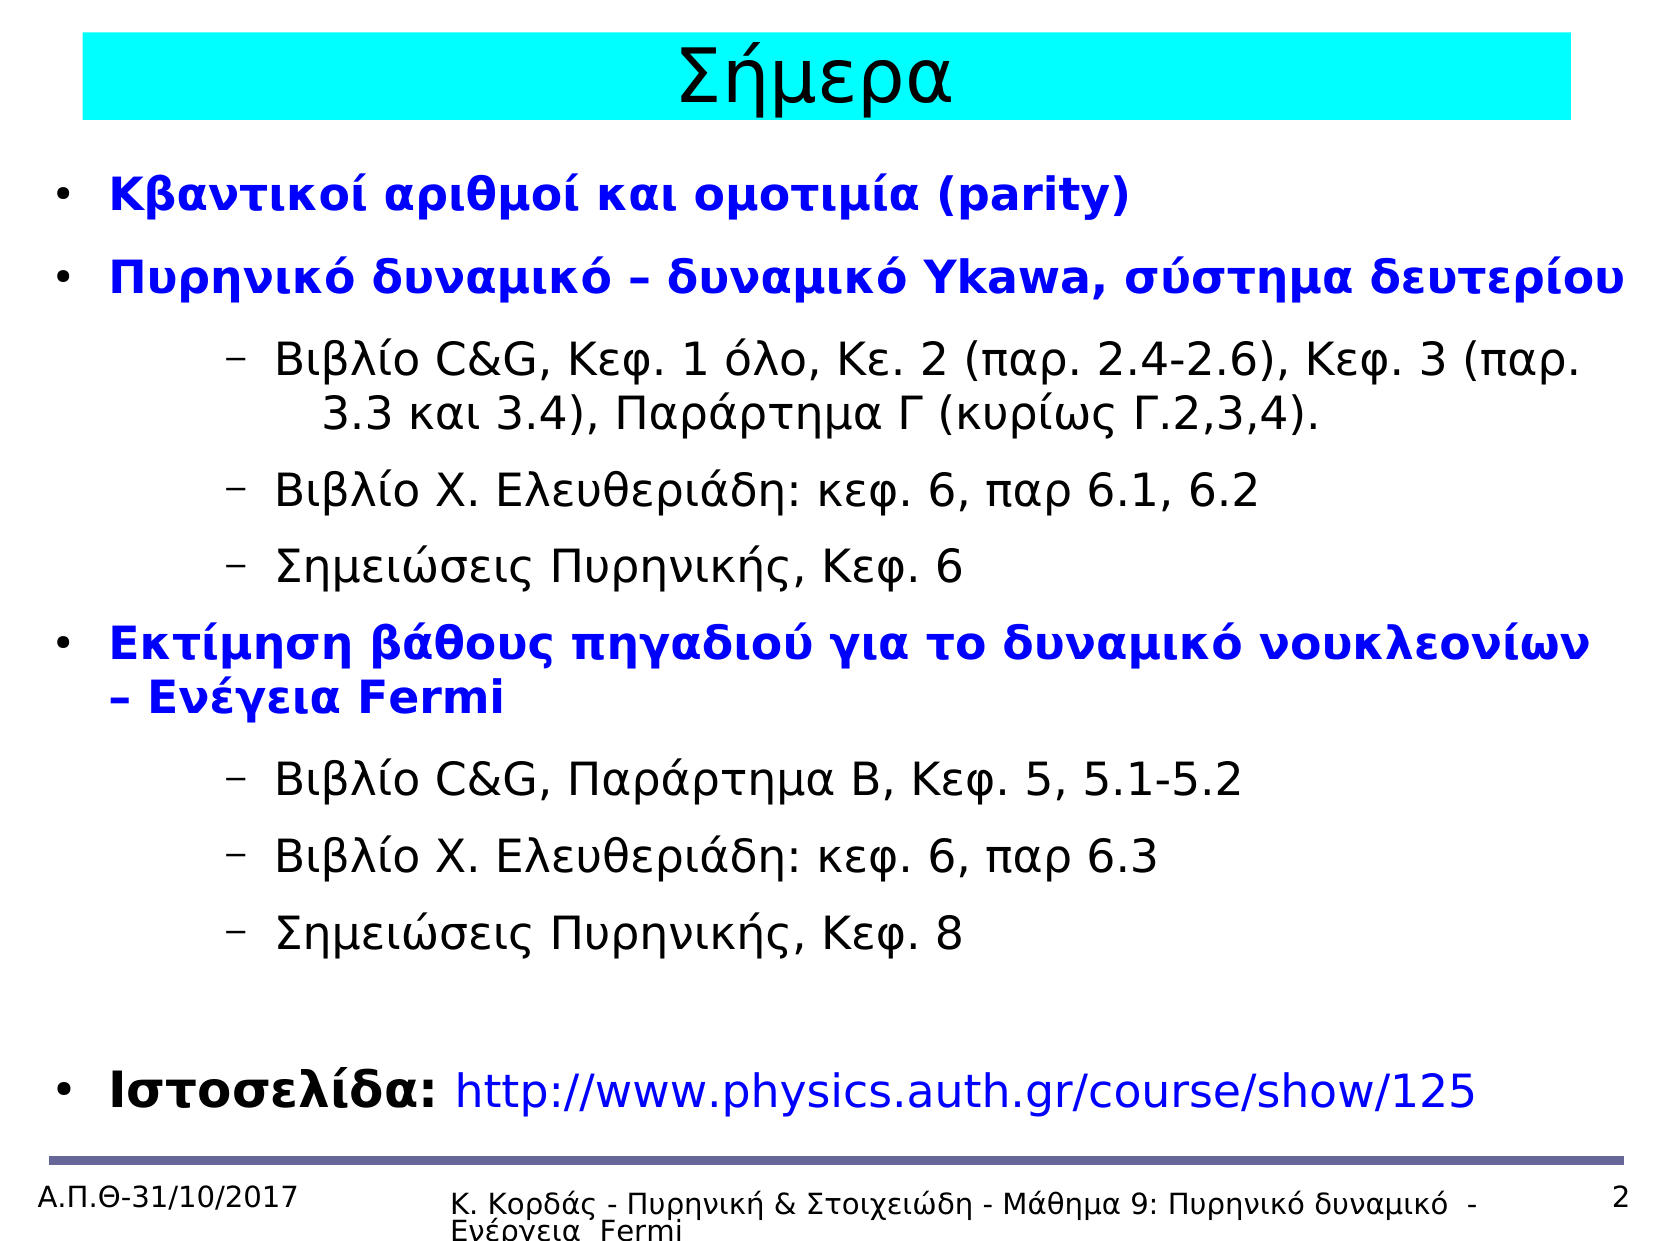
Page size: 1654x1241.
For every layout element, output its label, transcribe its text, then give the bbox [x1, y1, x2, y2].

list Κβαντικοί αριθμοί και ομοτιμία (parity) Πυρηνικό δυναμικό – δυναμικό Ykawa, σύστημα δευτερίου Βιβλίο C&G, Κεφ. 1 όλο, Κε. 2 (παρ. 2.4-2.6), Κεφ. 3 (παρ. 3.3 και 3.4), Παράρτημα Γ (κυρίως Γ.2,3,4). Βιβλίο Χ. Ελευθεριάδη: κεφ. 6, παρ 6.1, 6.2 Σημειώσεις Πυρηνικής, Κεφ. 6 Εκτίμηση βάθους πηγαδιού για το δυναμικό νουκλεονίων – Ενέγεια Fermi Βιβλίο C&G, Παράρτημα Β, Κεφ. 5, 5.1-5.2 Βιβλίο Χ. Ελευθεριάδη: κεφ. 6, παρ 6.3 Σημειώσεις Πυρηνικής, Κεφ. 8 Ιστοσελίδα: http://www.physics.auth.gr/course/show/125 [37, 167, 1631, 1130]
title Σήμερα [82, 32, 1571, 120]
